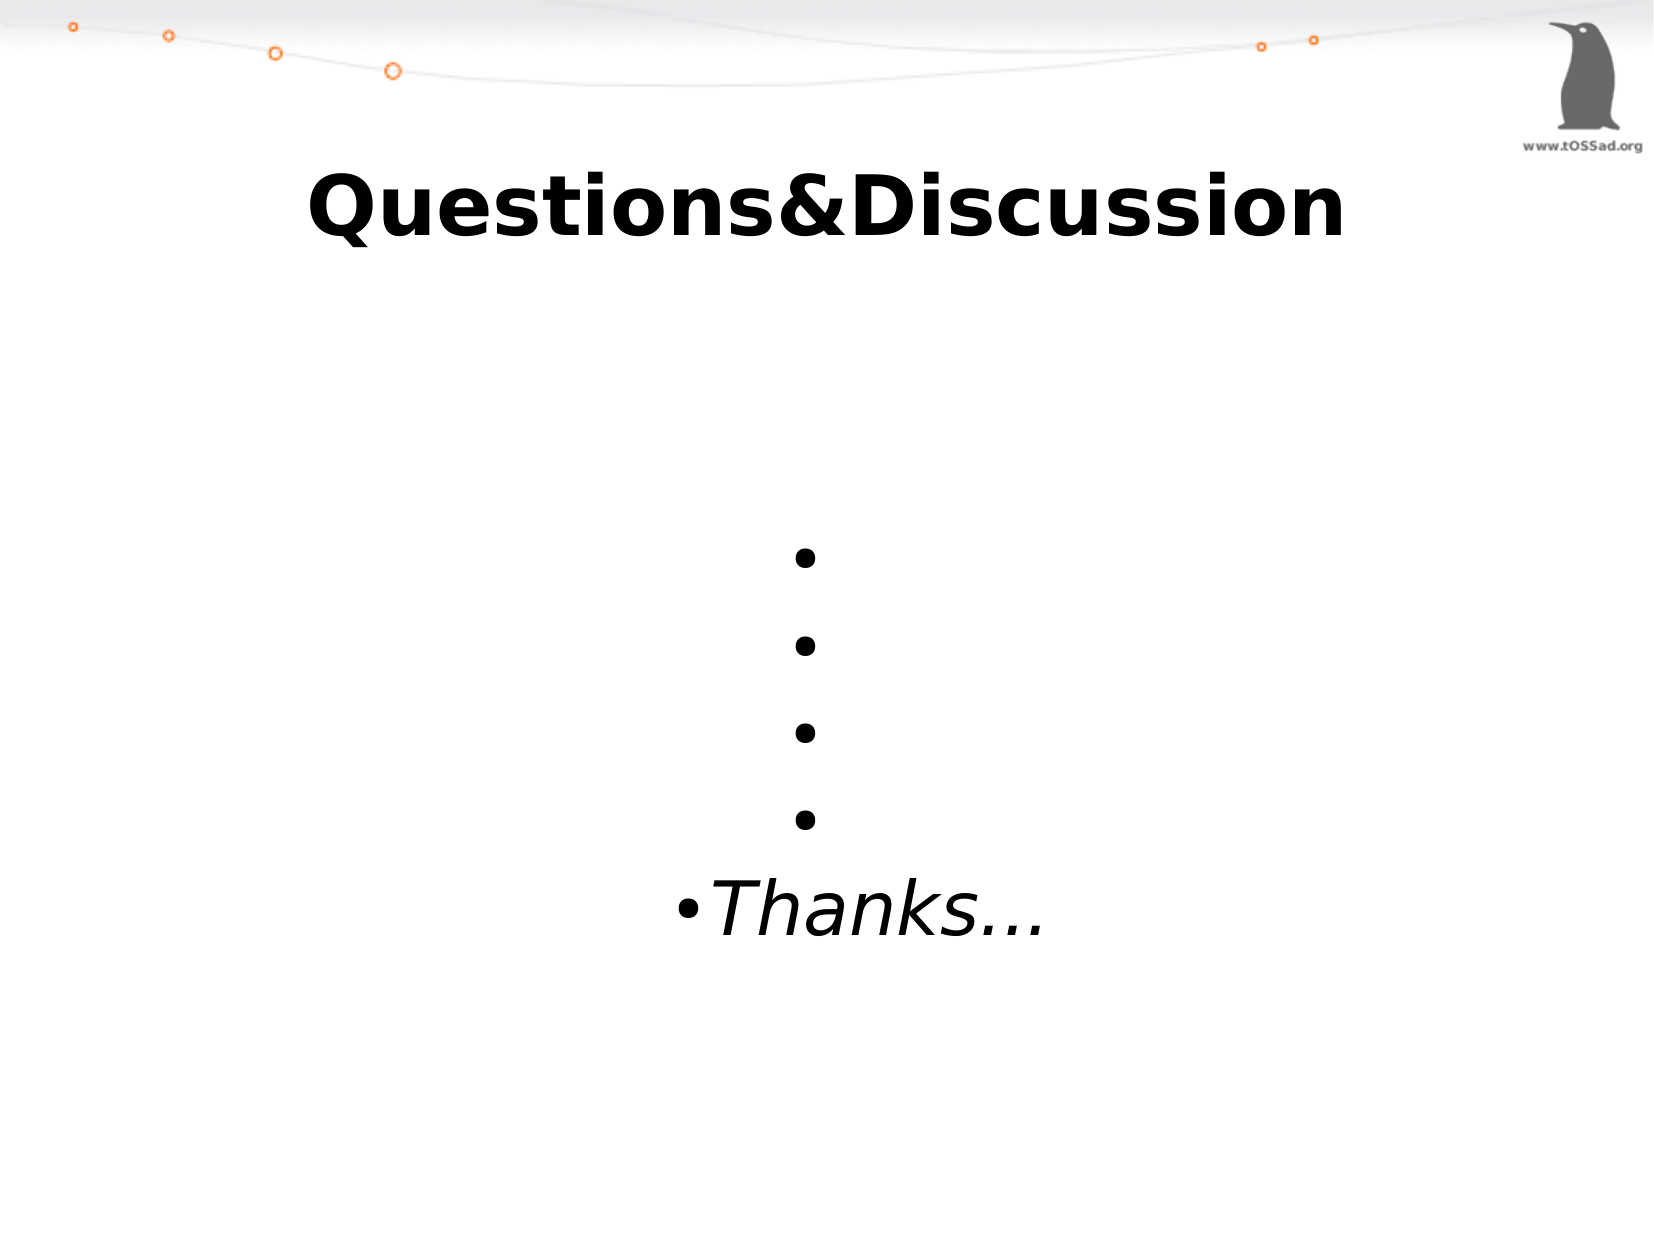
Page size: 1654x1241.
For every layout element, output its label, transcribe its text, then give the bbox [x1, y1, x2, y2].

title Questions&Discussion [121, 102, 1534, 311]
picture [0, 0, 1654, 157]
subtitle Thanks... [121, 344, 1534, 1127]
